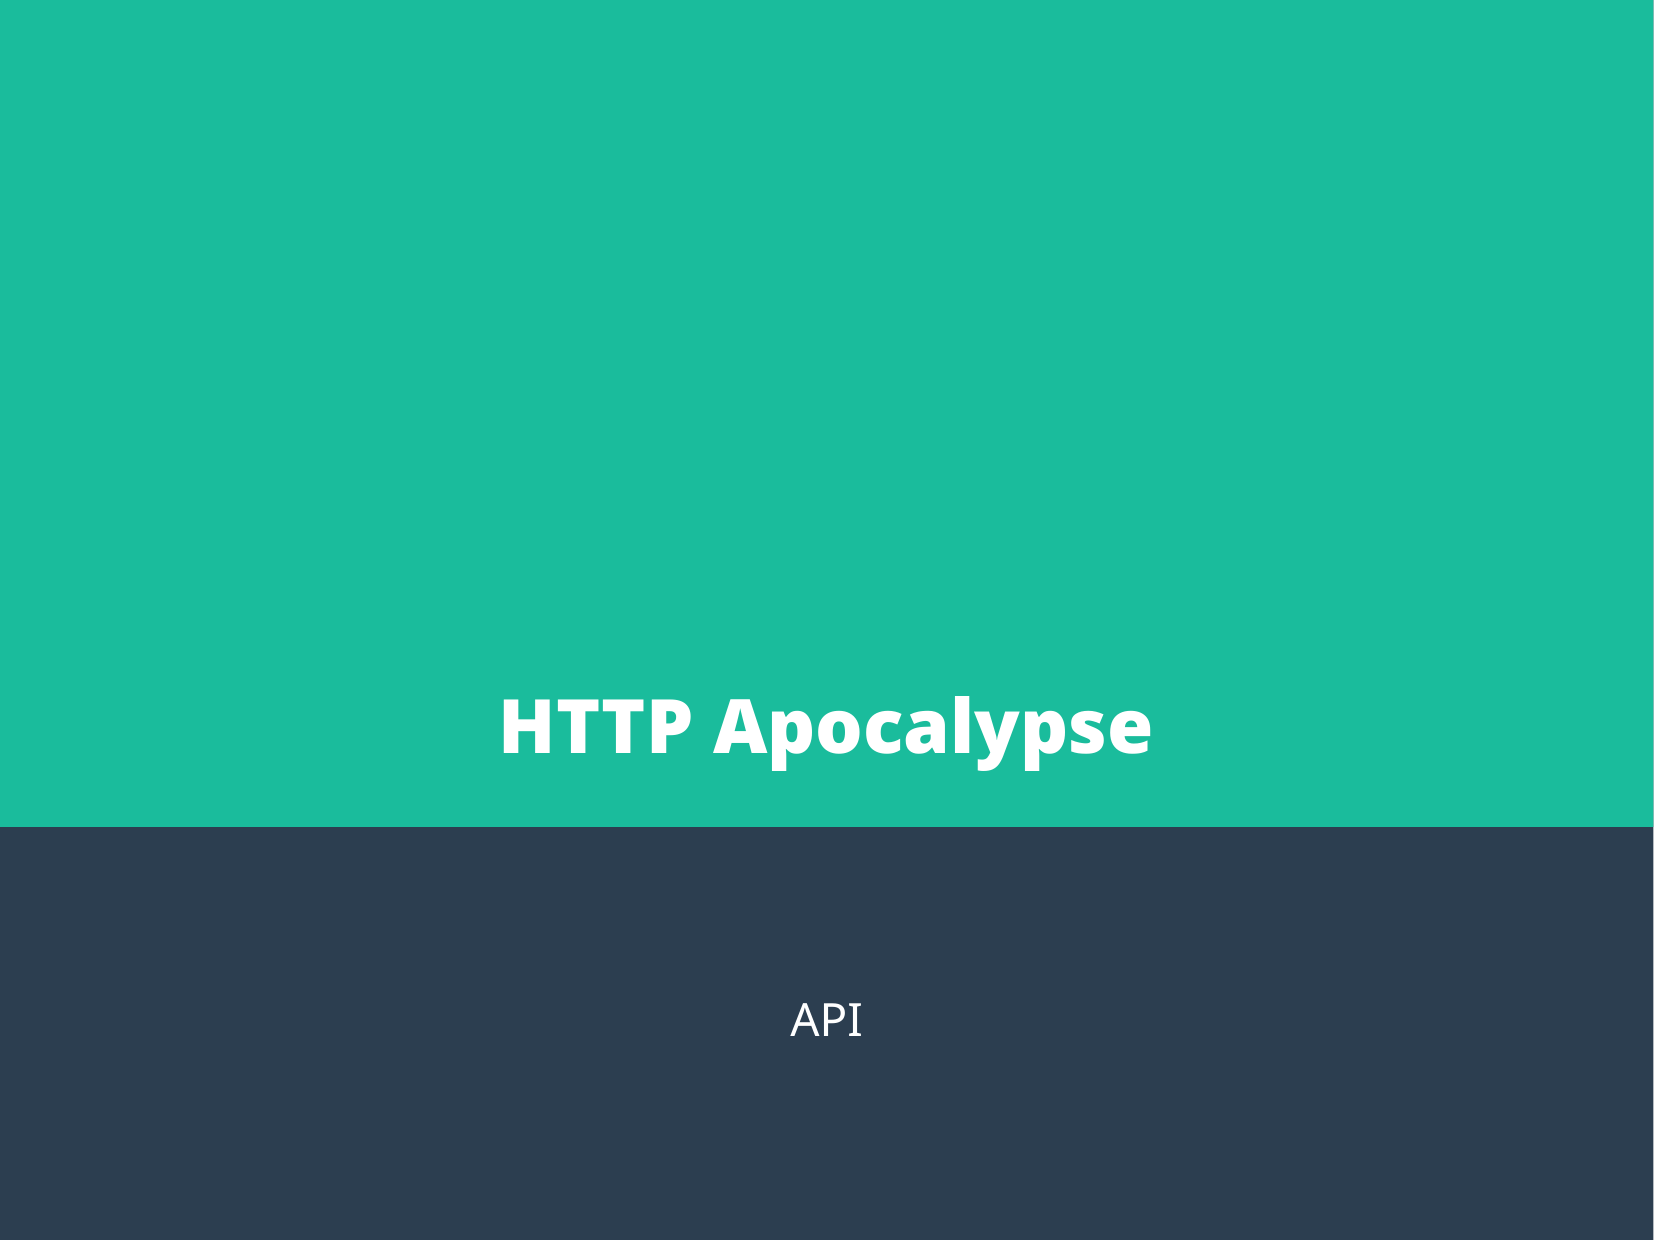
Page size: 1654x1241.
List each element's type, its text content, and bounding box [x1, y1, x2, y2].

subtitle API [59, 856, 1595, 1182]
title HTTP Apocalypse [59, 620, 1595, 778]
